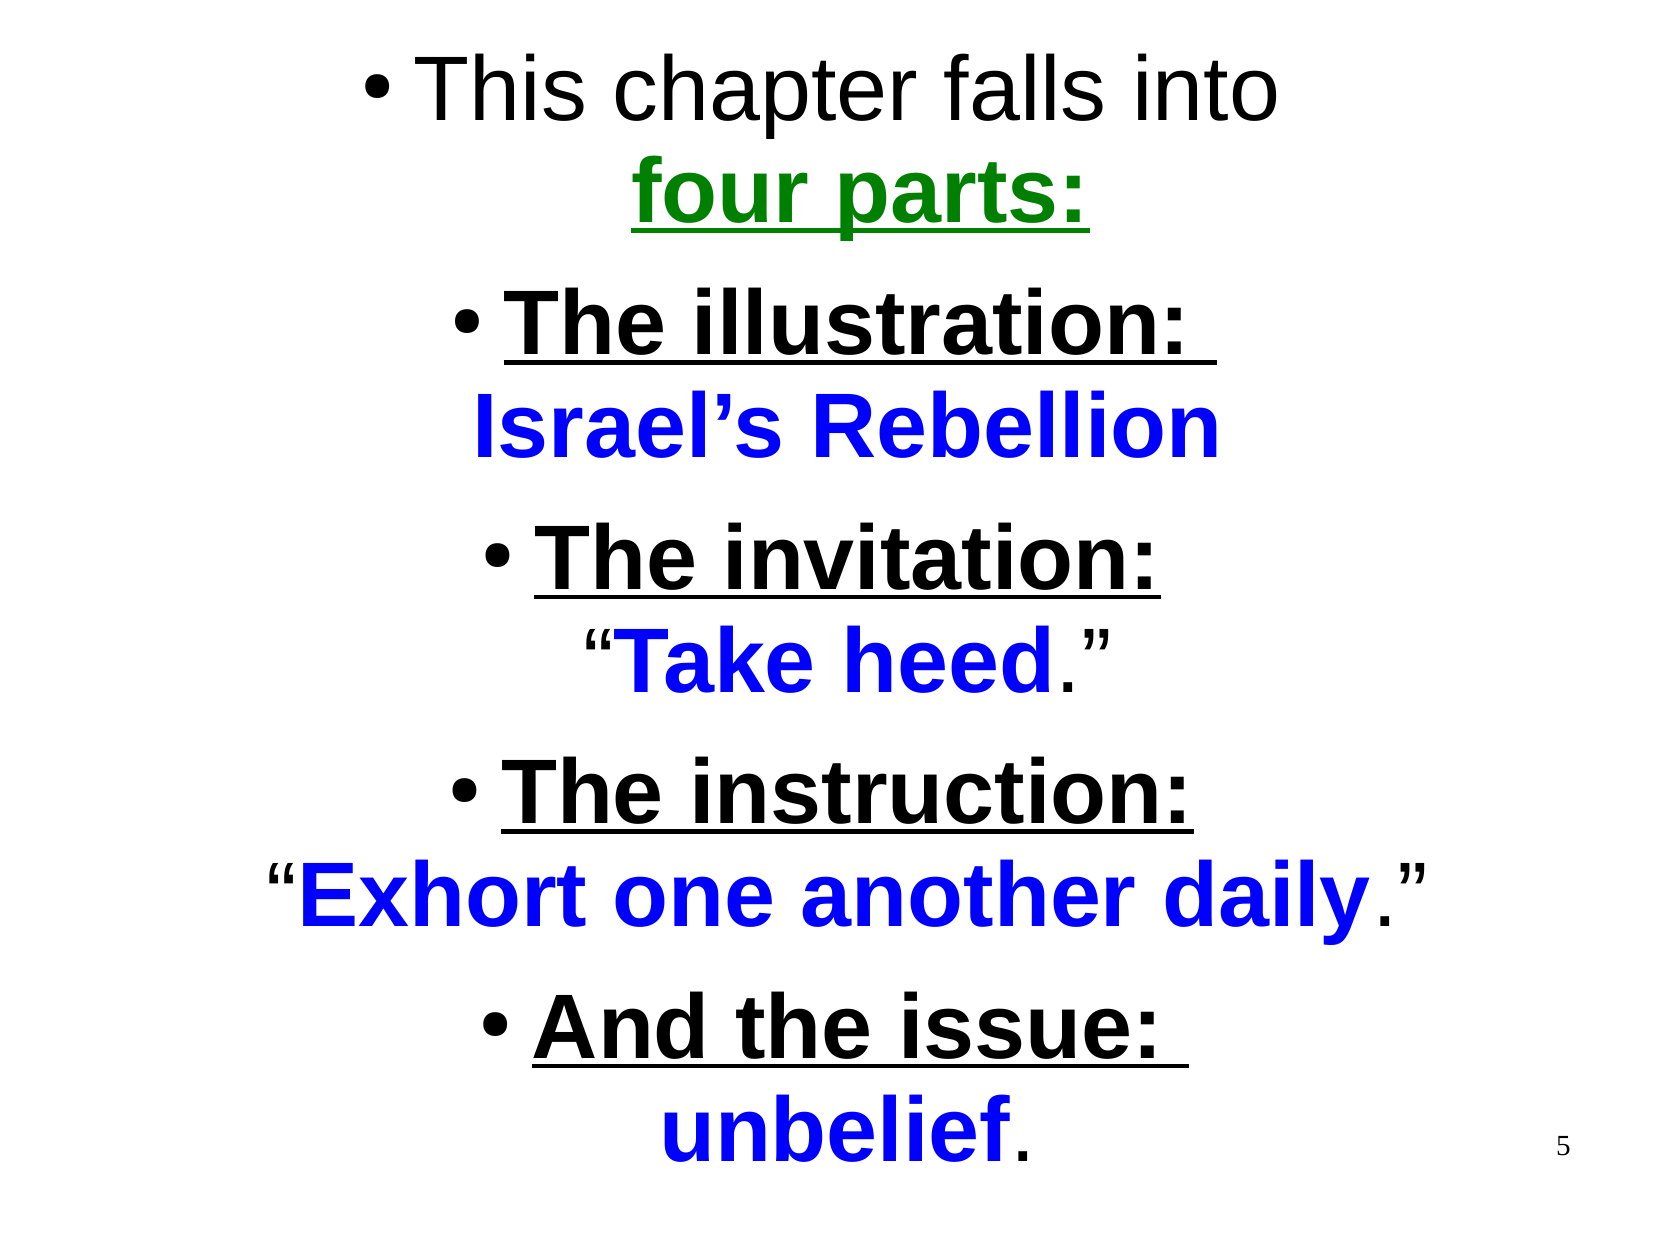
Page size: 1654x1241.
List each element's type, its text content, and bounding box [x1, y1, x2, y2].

list This chapter falls into four parts: The illustration: Israel’s Rebellion The invitation: “Take heed.” The instruction: “Exhort one another daily.” And the issue: unbelief. [37, 37, 1613, 1238]
